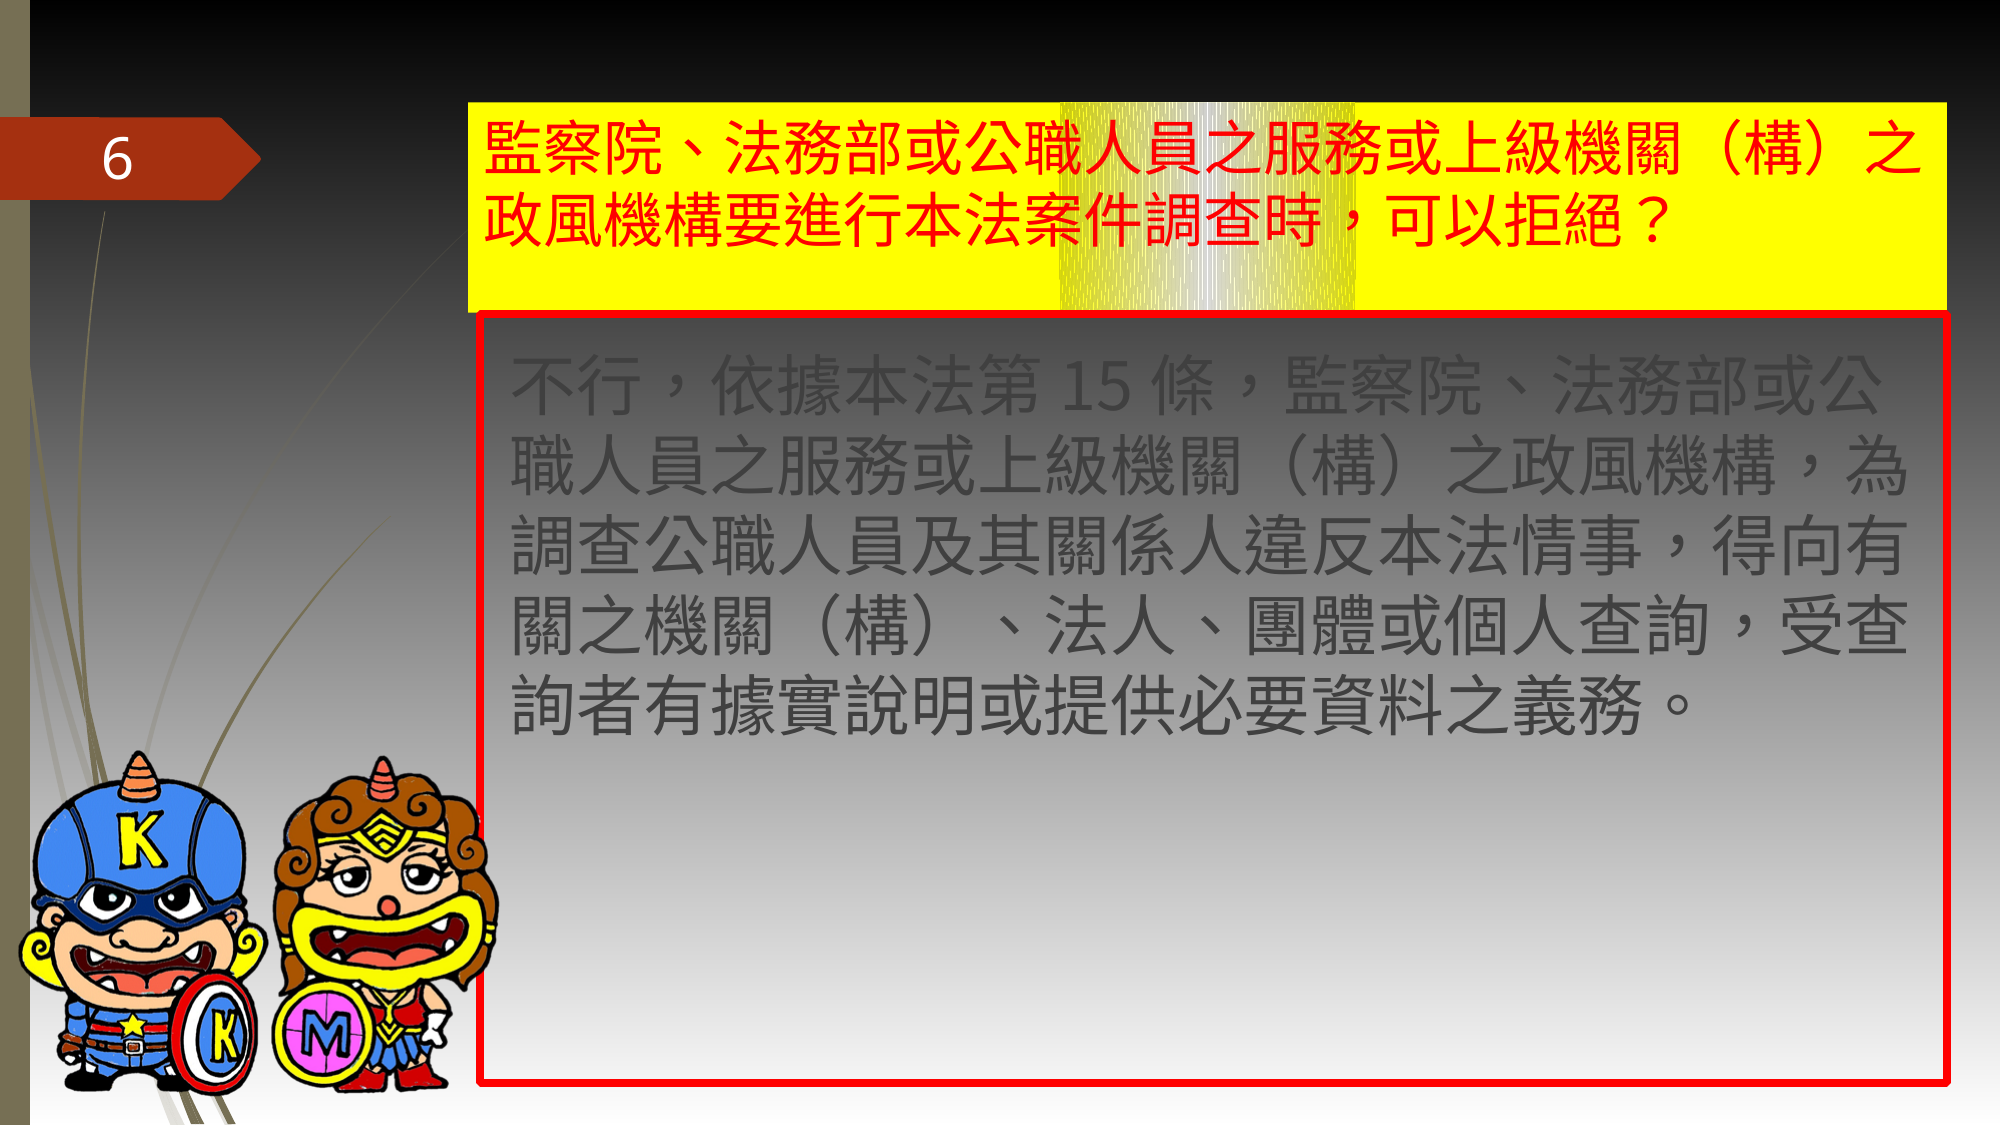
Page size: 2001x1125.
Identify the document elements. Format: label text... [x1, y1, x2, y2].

title 監察院、法務部或公職人員之服務或上級機關（構）之政風機構要進行本法案件調查時，可以拒絕？ [468, 102, 1947, 313]
list 不行，依據本法第15條，監察院、法務部或公職人員之服務或上級機關（構）之政風機構，為調查公職人員及其關係人違反本法情事，得向有關之機關（構）、法人、團體或個人查詢，受查詢者有據實說明或提供必要資料之義務。 [480, 313, 1947, 1084]
picture [0, 745, 510, 1101]
text_box 6 [86, 114, 199, 199]
